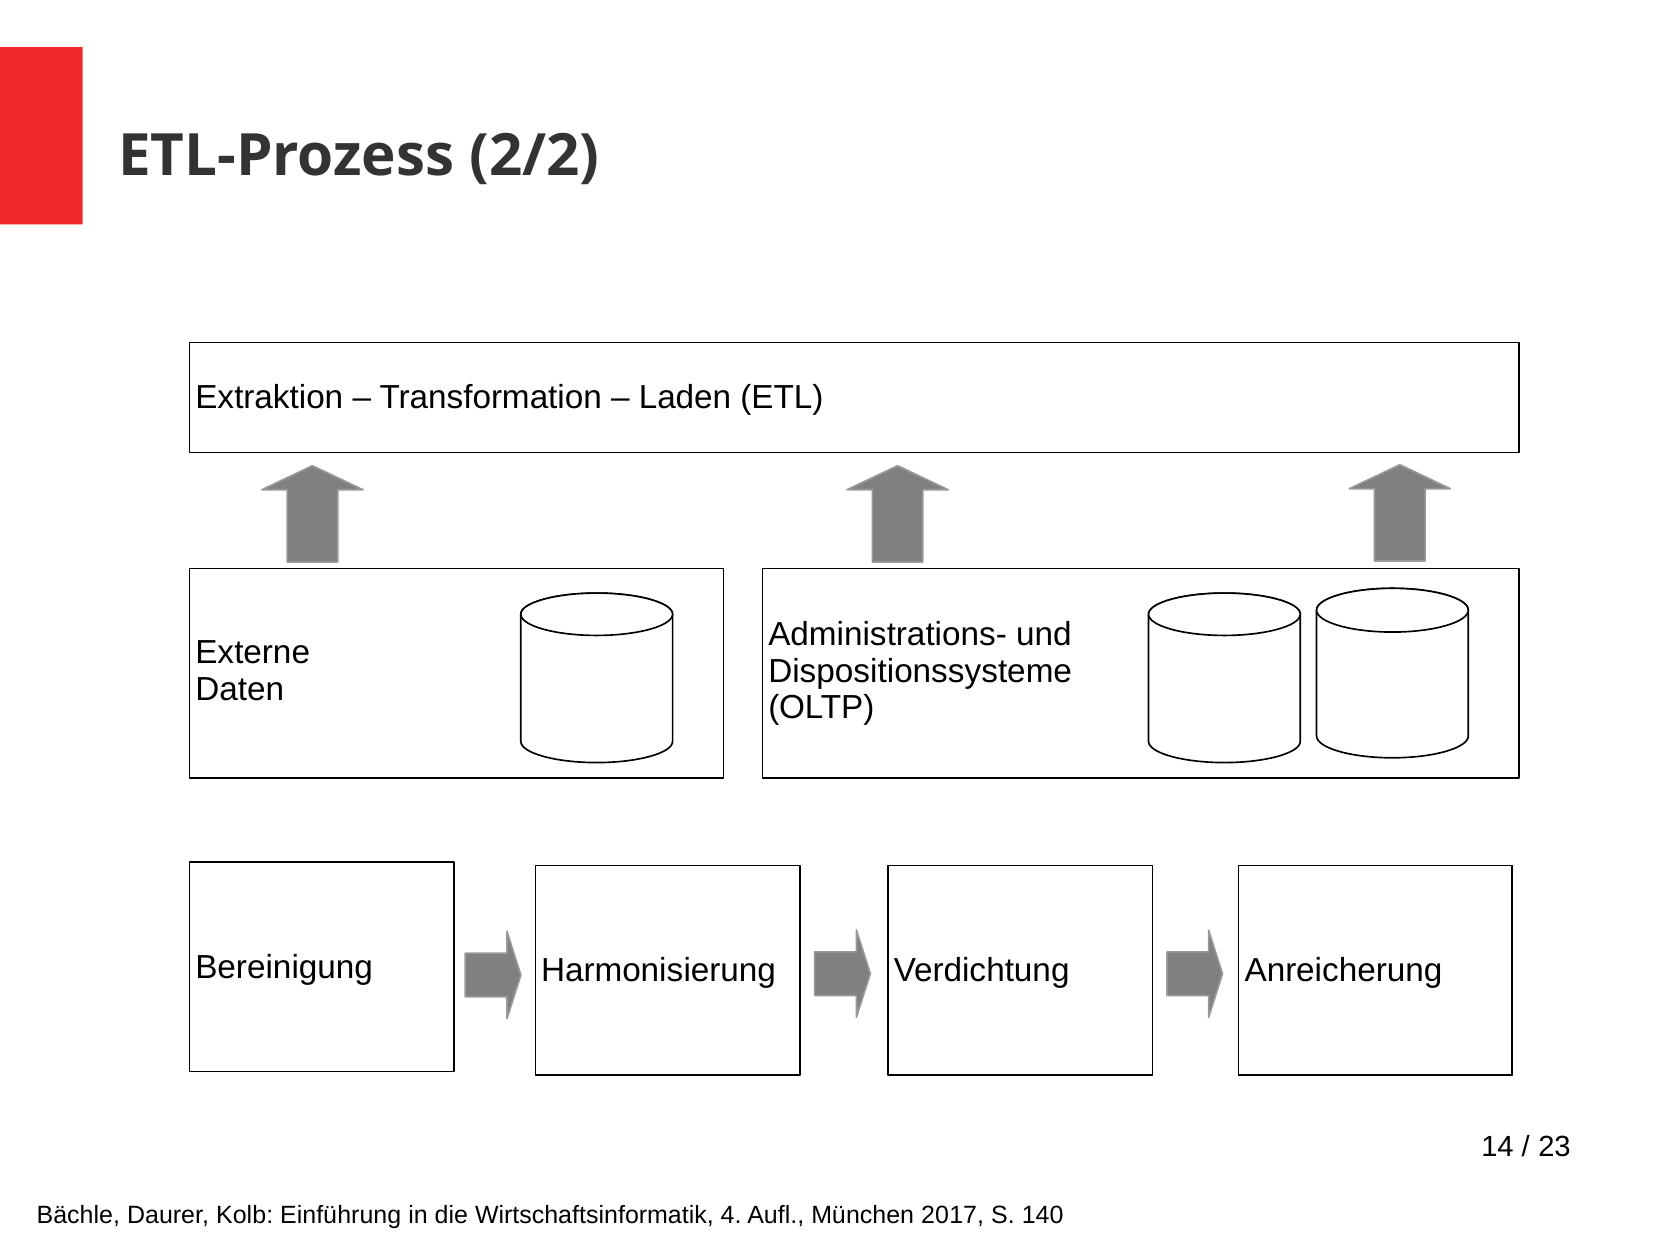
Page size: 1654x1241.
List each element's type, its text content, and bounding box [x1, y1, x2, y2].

text_box Harmonisierung [535, 865, 801, 1075]
title ETL-Prozess (2/2) [118, 49, 1571, 257]
text_box [261, 465, 363, 562]
text_box Bereinigung [189, 861, 455, 1072]
text_box Anreicherung [1238, 865, 1512, 1075]
text_box Verdichtung [887, 865, 1153, 1075]
text_box [814, 930, 871, 1018]
text_box [847, 465, 949, 562]
text_box [465, 931, 521, 1019]
text_box [520, 616, 673, 763]
text_box [1148, 616, 1301, 763]
text_box Extraktion – Transformation – Laden (ETL) [189, 342, 1520, 453]
text_box Administrations- und Dispositionssysteme (OLTP) [762, 568, 1138, 773]
text_box [1166, 930, 1223, 1018]
text_box Externe Daten [189, 568, 413, 773]
text_box [1349, 464, 1451, 561]
text_box [1316, 612, 1469, 758]
text_box Bächle, Daurer, Kolb: Einführung in die Wirtschaftsinformatik, 4. Aufl., München 2017, S. 140 [21, 1193, 1084, 1237]
